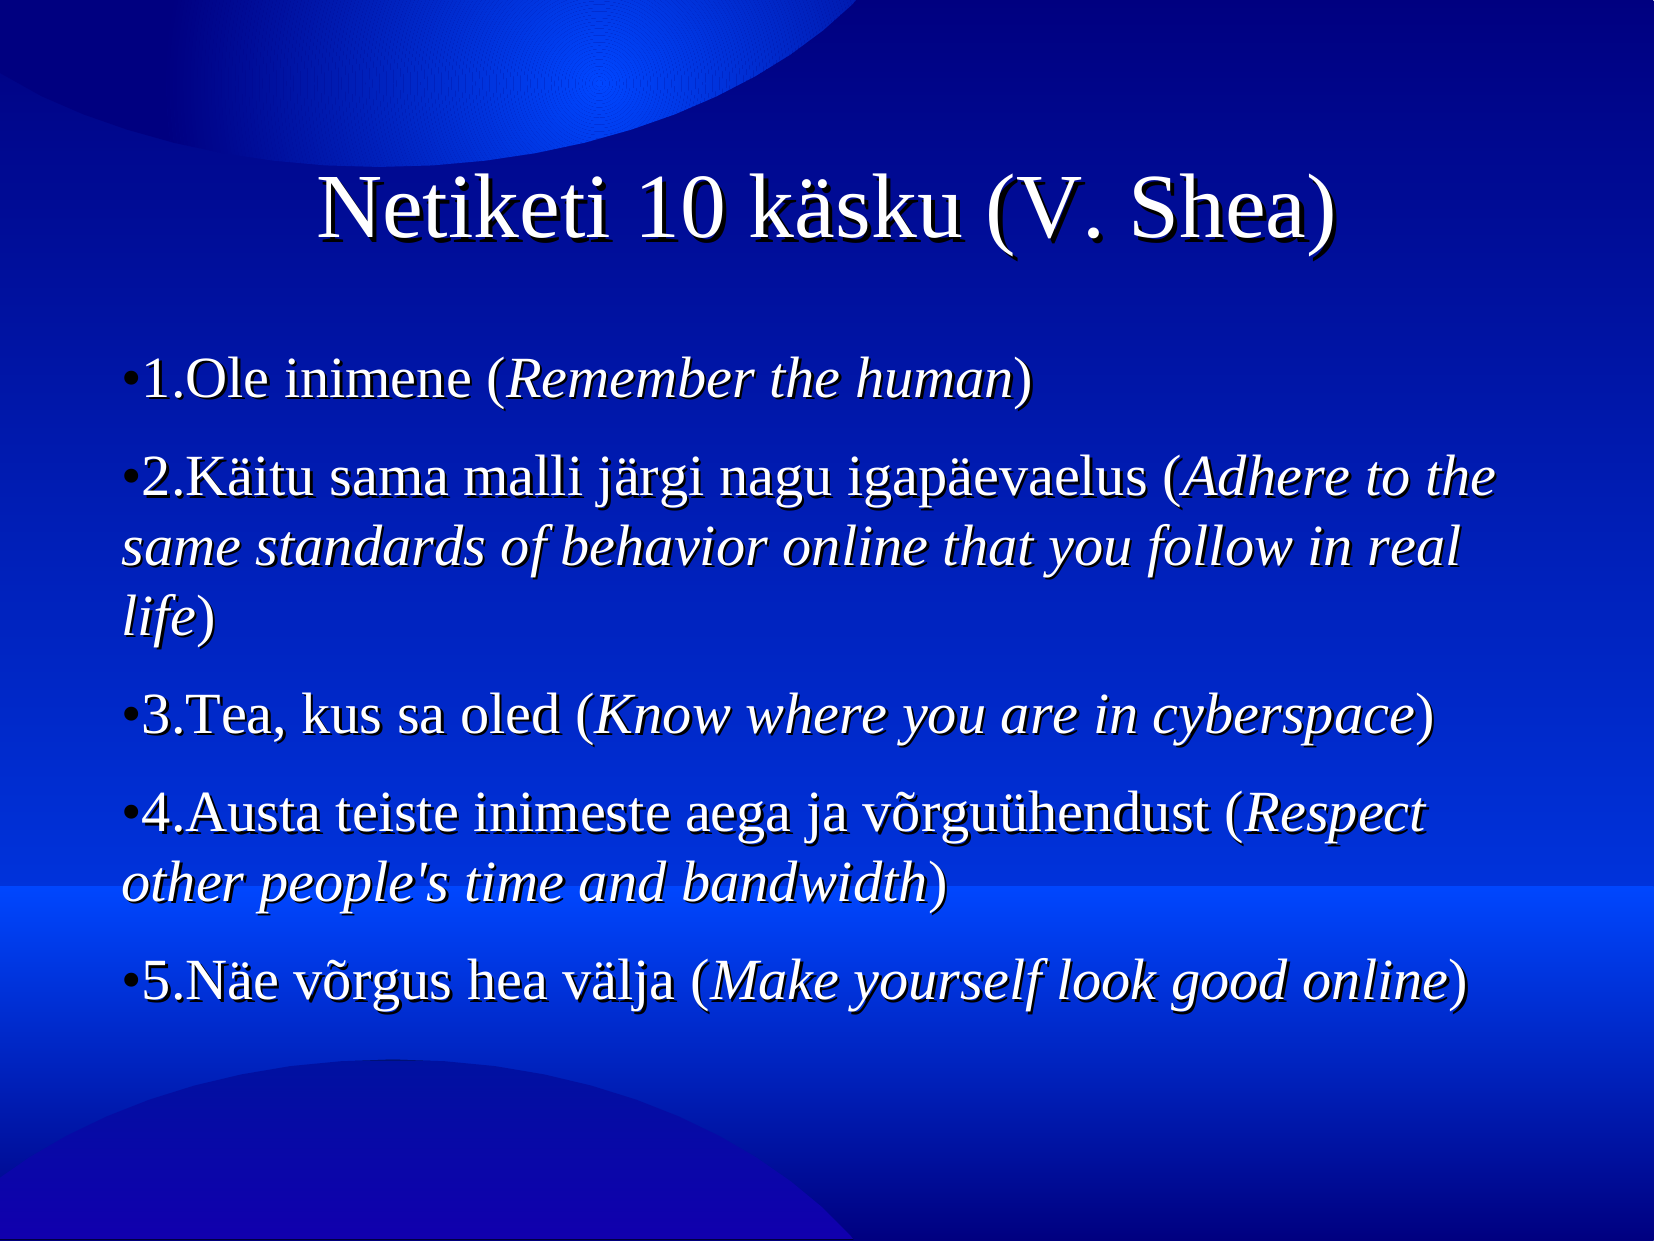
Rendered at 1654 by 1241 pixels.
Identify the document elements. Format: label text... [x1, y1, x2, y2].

list 1.Ole inimene (Remember the human) 2.Käitu sama malli järgi nagu igapäevaelus (Adhere to the same standards of behavior online that you follow in real life) 3.Tea, kus sa oled (Know where you are in cyberspace) 4.Austa teiste inimeste aega ja võrguühendust (Respect other people's time and bandwidth) 5.Näe võrgus hea välja (Make yourself look good online) [121, 344, 1534, 1127]
title Netiketi 10 käsku (V. Shea) [121, 102, 1534, 311]
